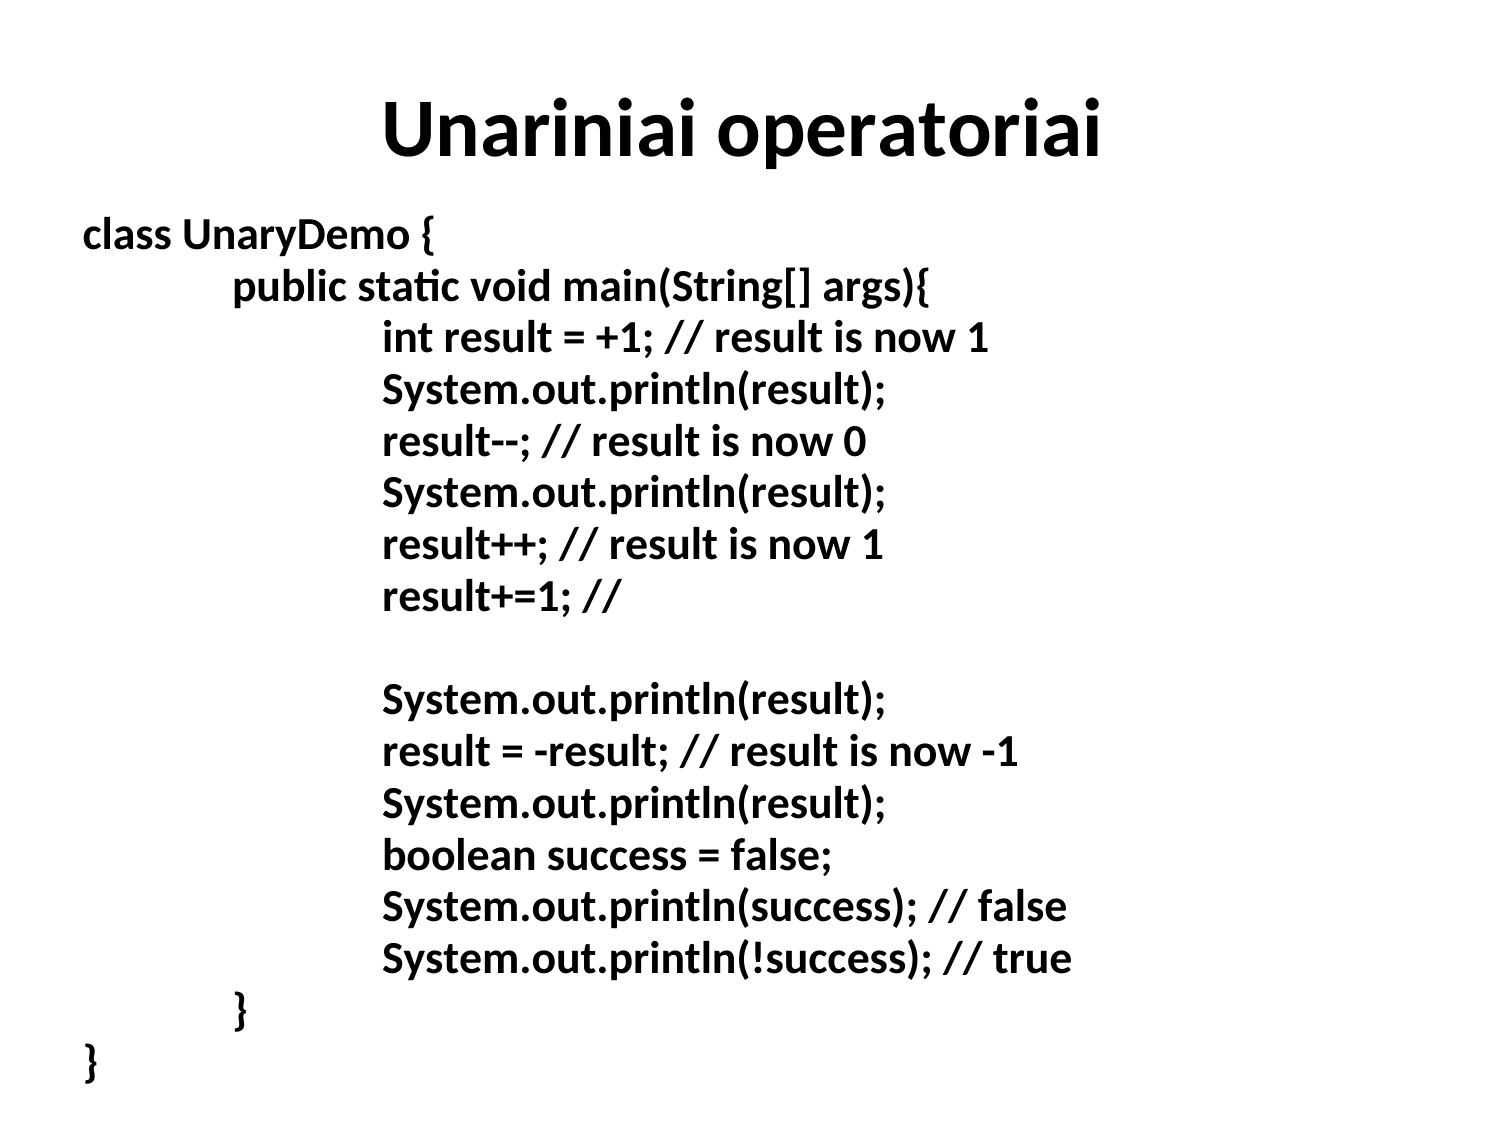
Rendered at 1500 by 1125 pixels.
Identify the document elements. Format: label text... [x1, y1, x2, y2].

text_box Unariniai operatoriai [67, 29, 1418, 206]
text_box class UnaryDemo { public static void main(String[] args){ int result = +1; // result is now 1 System.out.println(result); result--; // result is now 0 System.out.println(result); result++; // result is now 1 result+=1; // System.out.println(result); result = -result; // result is now -1 System.out.println(result); boolean success = false; System.out.println(success); // false System.out.println(!success); // true } } [67, 206, 1418, 1094]
